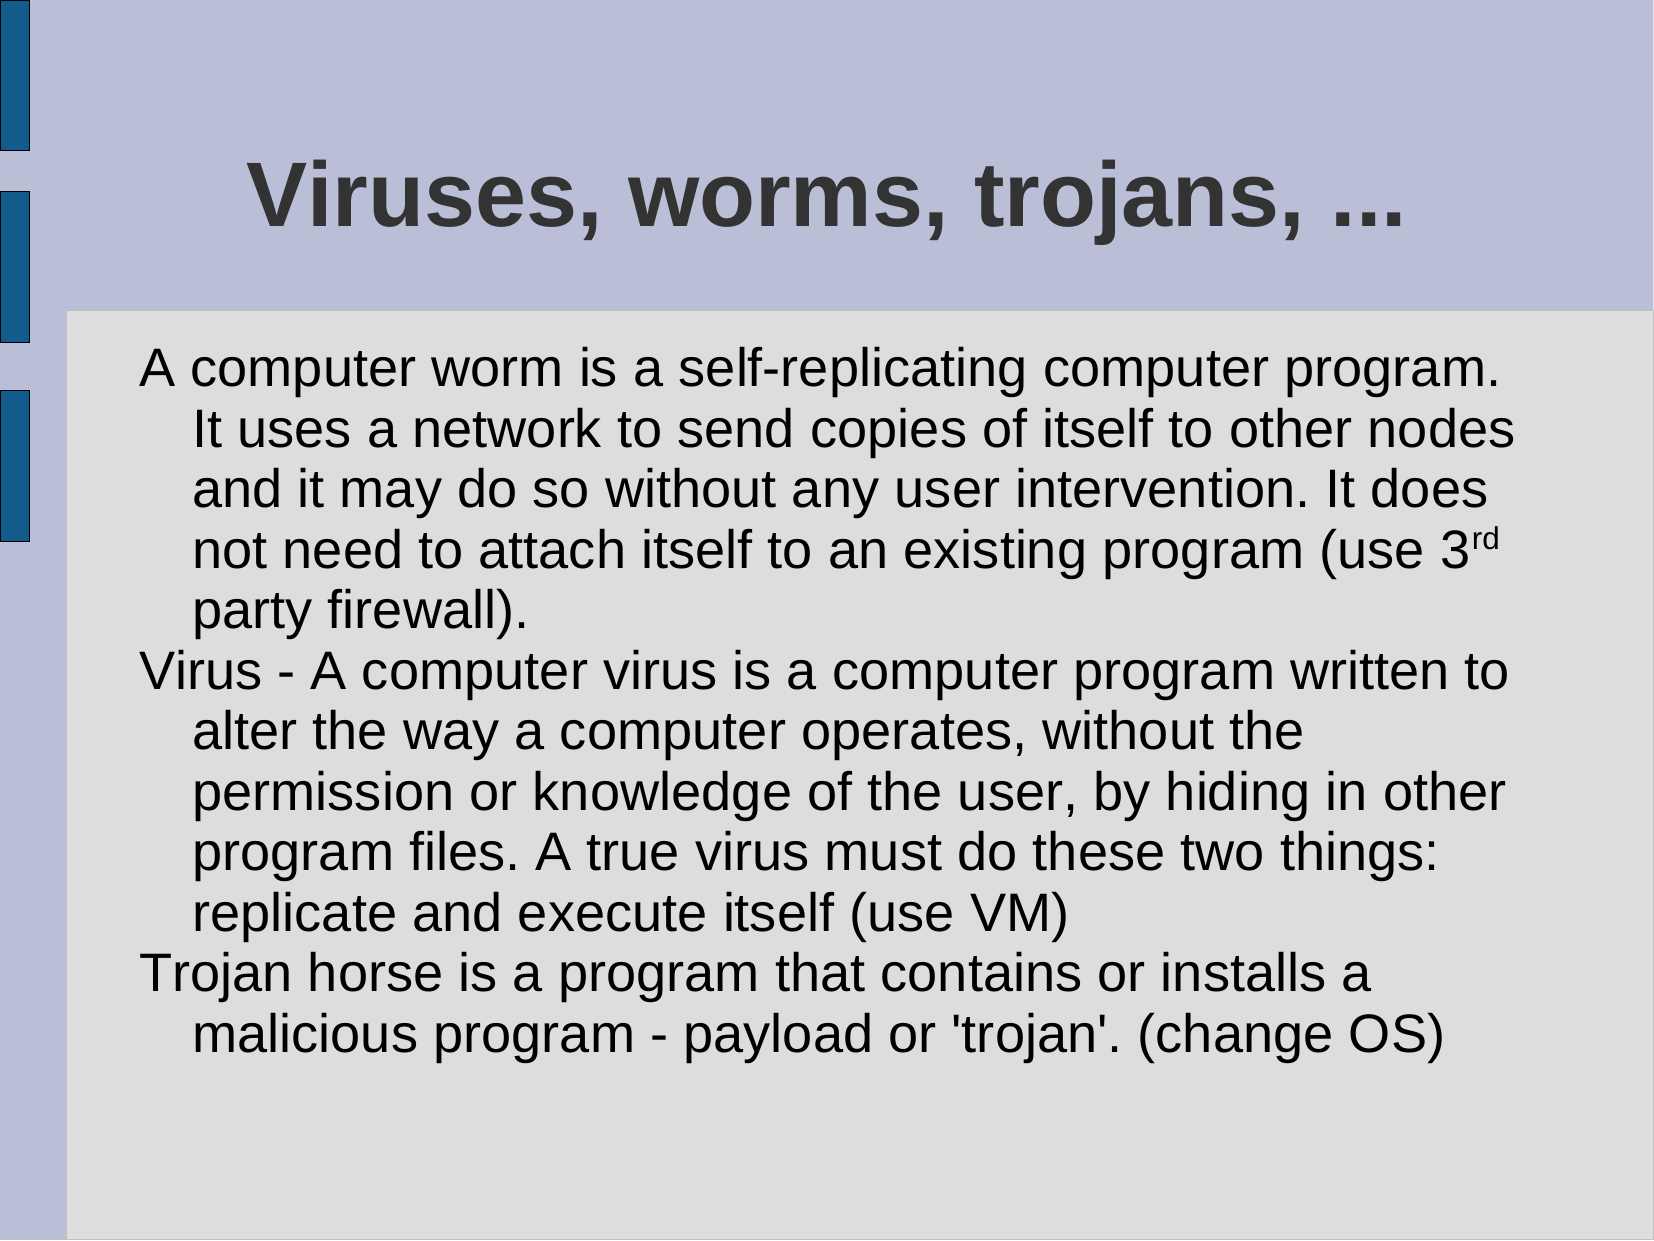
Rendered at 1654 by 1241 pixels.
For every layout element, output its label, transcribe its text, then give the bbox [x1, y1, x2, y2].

list A computer worm is a self-replicating computer program. It uses a network to send copies of itself to other nodes and it may do so without any user intervention. It does not need to attach itself to an existing program (use 3rd party firewall). Virus - A computer virus is a computer program written to alter the way a computer operates, without the permission or knowledge of the user, by hiding in other program files. A true virus must do these two things: replicate and execute itself (use VM) Trojan horse is a program that contains or installs a malicious program - payload or 'trojan'. (change OS) [121, 337, 1534, 1241]
title Viruses, worms, trojans, ... [121, 91, 1534, 299]
